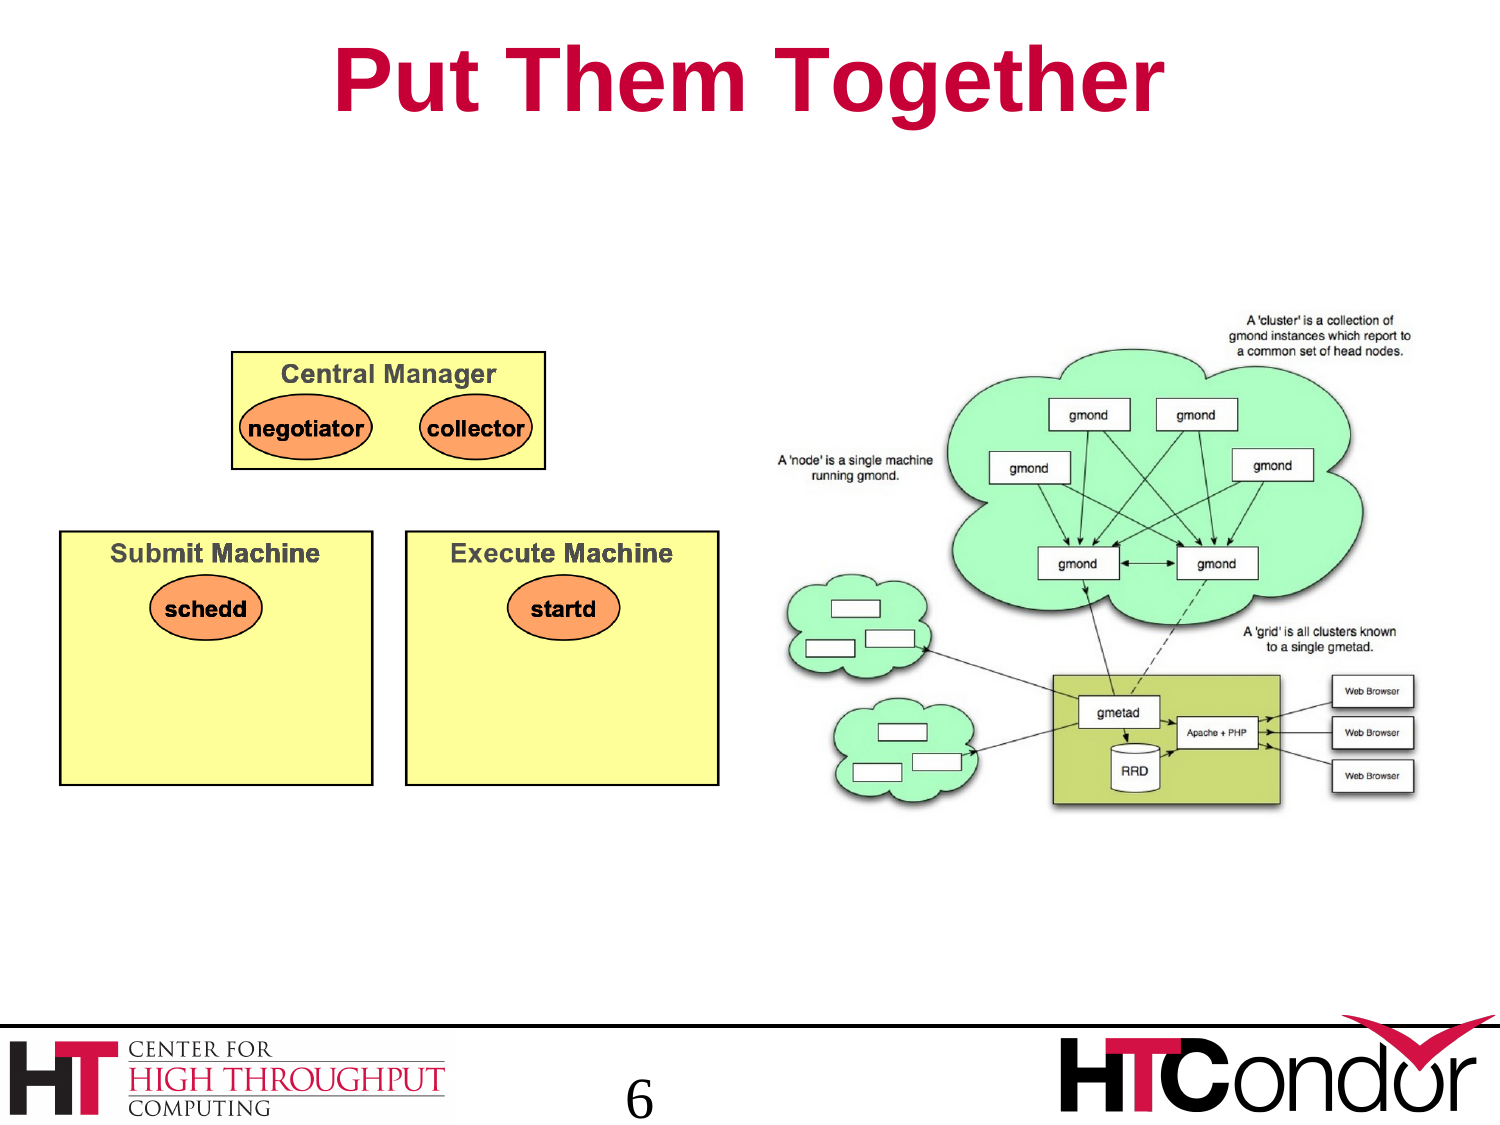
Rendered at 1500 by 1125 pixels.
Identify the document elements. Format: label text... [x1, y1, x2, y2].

text_box <number> [575, 1065, 926, 1125]
picture [1055, 1014, 1500, 1119]
picture [52, 344, 726, 794]
picture [0, 1029, 454, 1125]
picture [758, 309, 1432, 829]
title Put Them Together [0, 0, 1500, 150]
